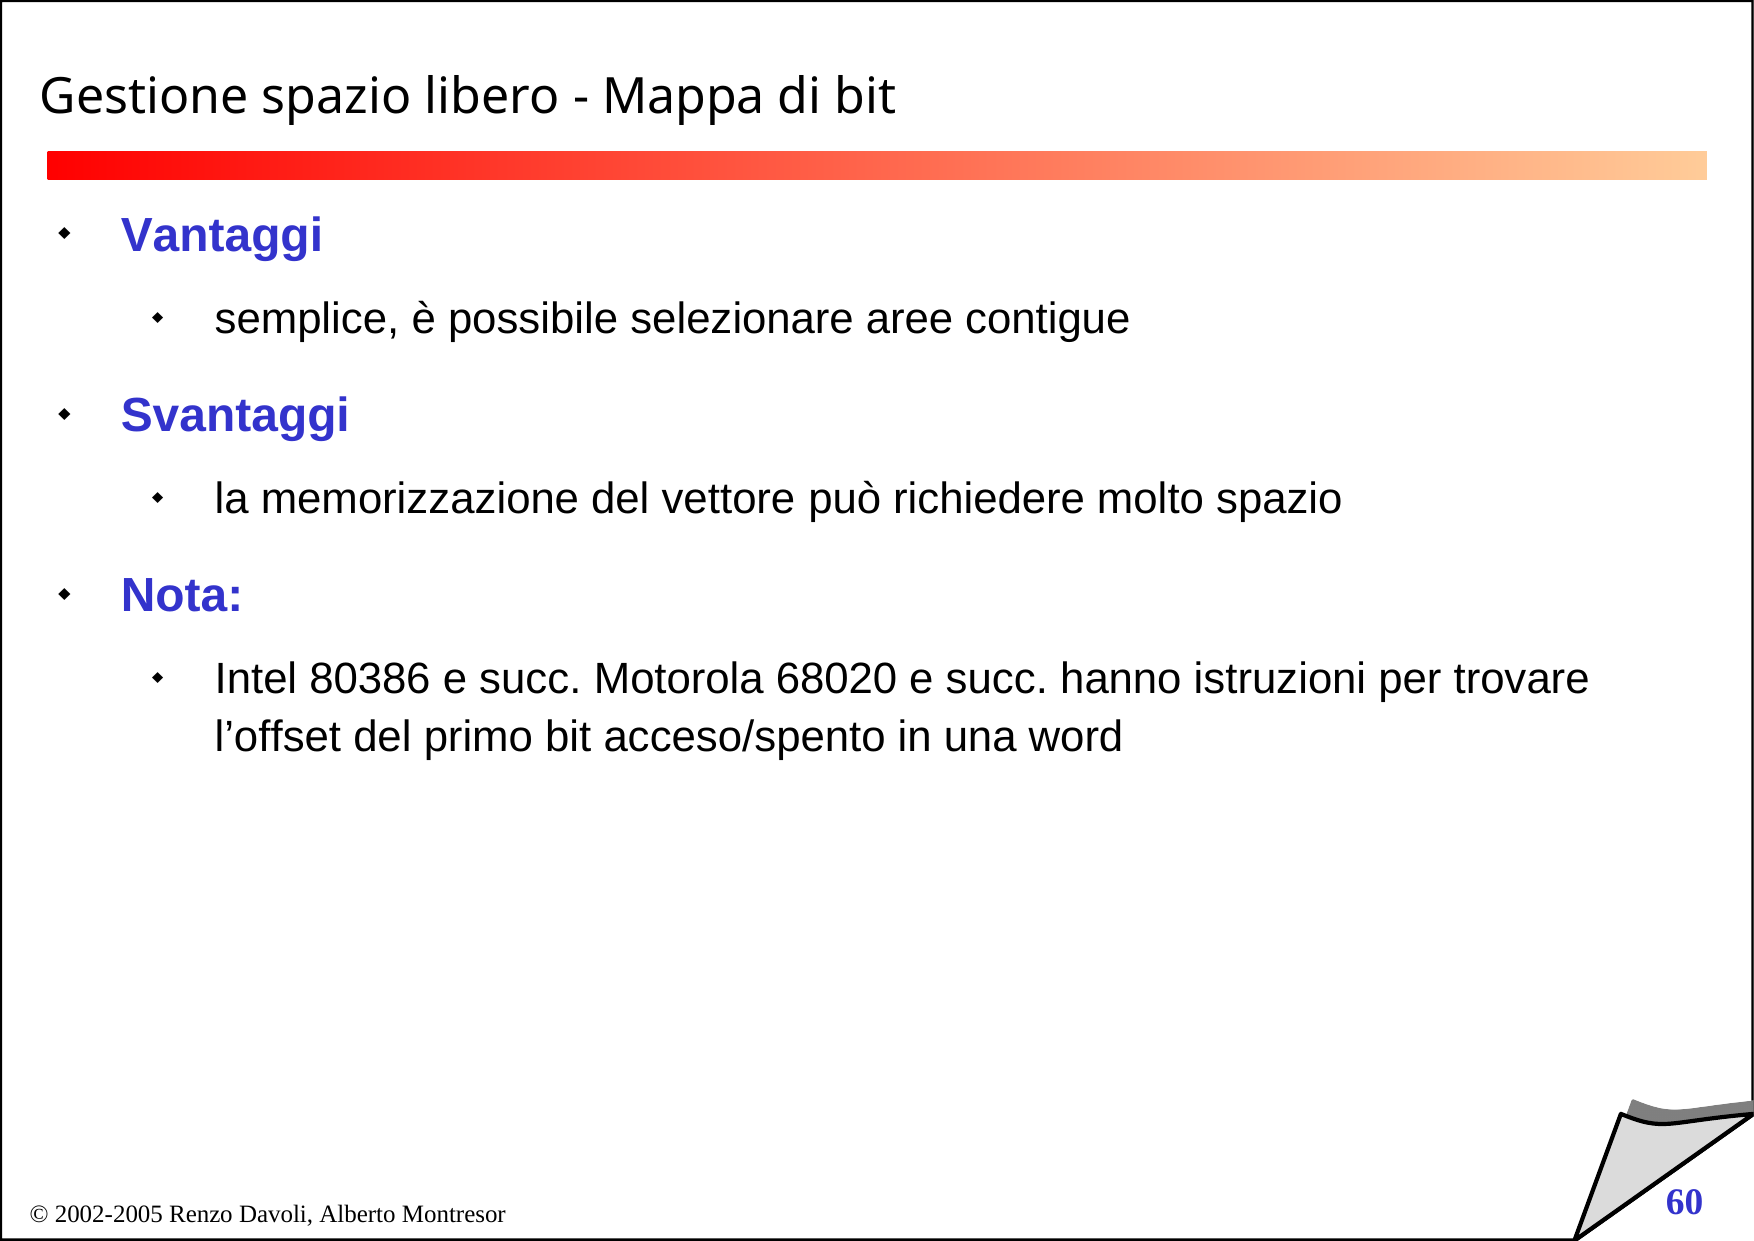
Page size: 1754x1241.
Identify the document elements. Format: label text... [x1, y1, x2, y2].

list Vantaggi semplice, è possibile selezionare aree contigue Svantaggi la memorizzazione del vettore può richiedere molto spazio Nota: Intel 80386 e succ. Motorola 68020 e succ. hanno istruzioni per trovare l’offset del primo bit acceso/spento in una word [58, 206, 1695, 818]
text_box 9 [1469, 152, 1474, 179]
title Gestione spazio libero - Mappa di bit [40, 49, 1713, 144]
